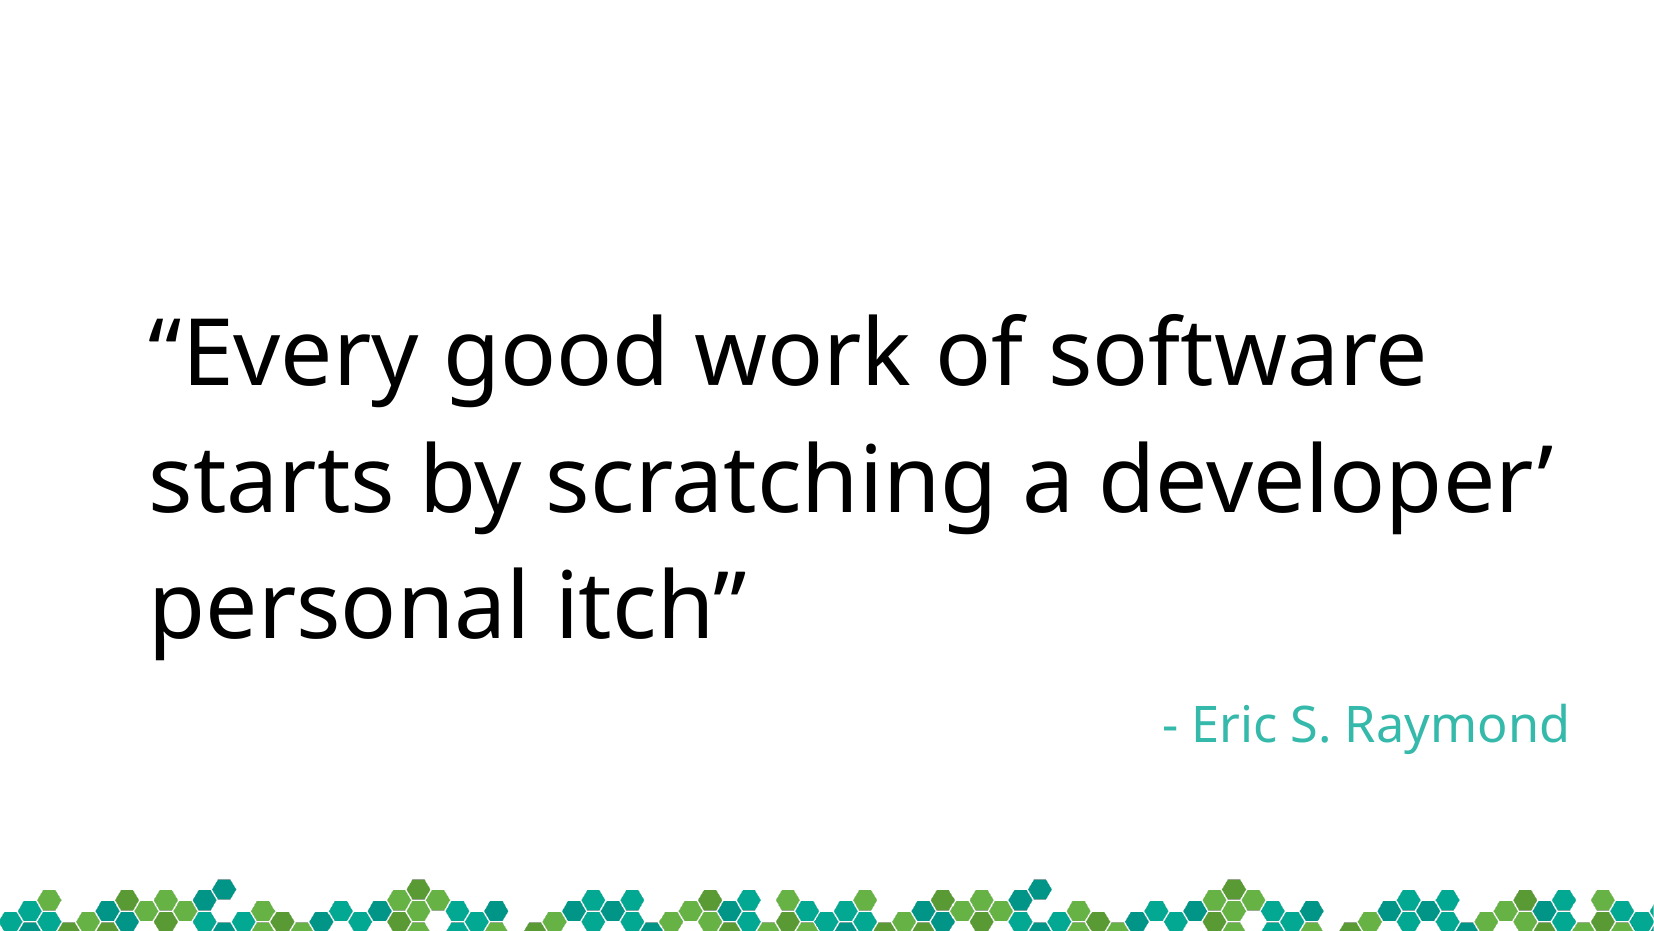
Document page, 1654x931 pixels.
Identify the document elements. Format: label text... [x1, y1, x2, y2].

picture [0, 871, 1654, 931]
list “Every good work of software starts by scratching a developer’ personal itch” - Eric S. Raymond [82, 285, 1571, 758]
